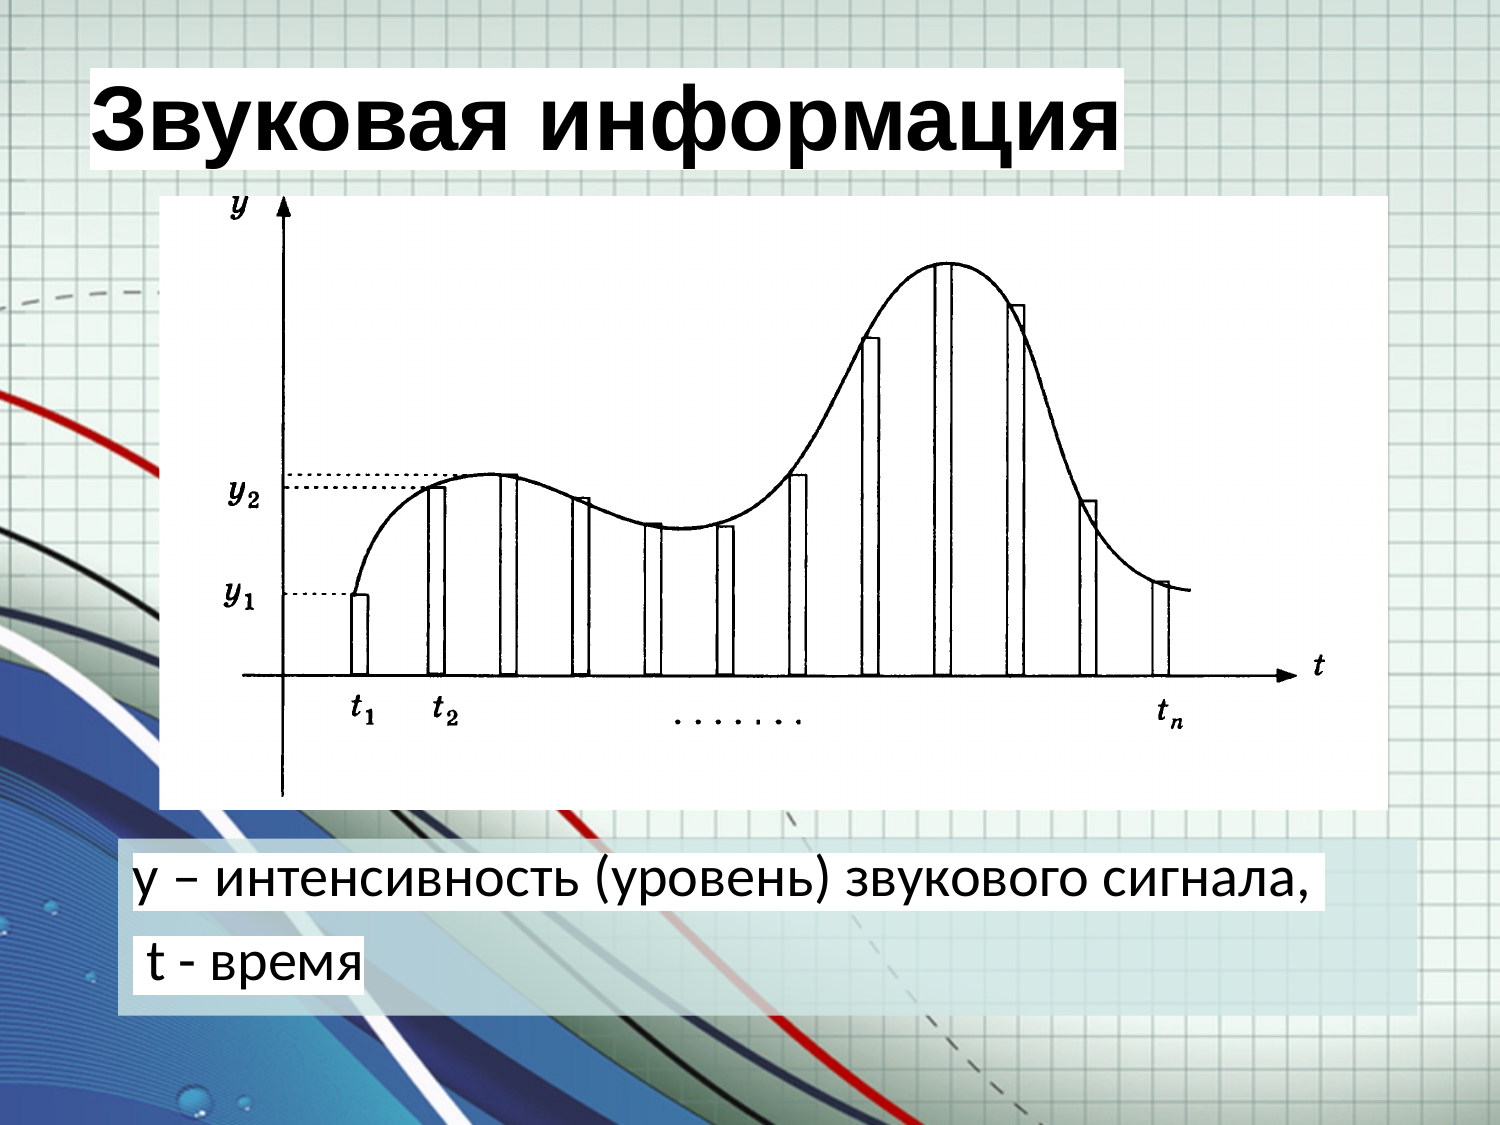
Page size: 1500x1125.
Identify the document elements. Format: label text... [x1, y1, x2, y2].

title Звуковая информация [75, 45, 1425, 197]
picture [0, 0, 1500, 1125]
list y – интенсивность (уровень) звукового сигнала, t - время [118, 838, 1418, 1016]
